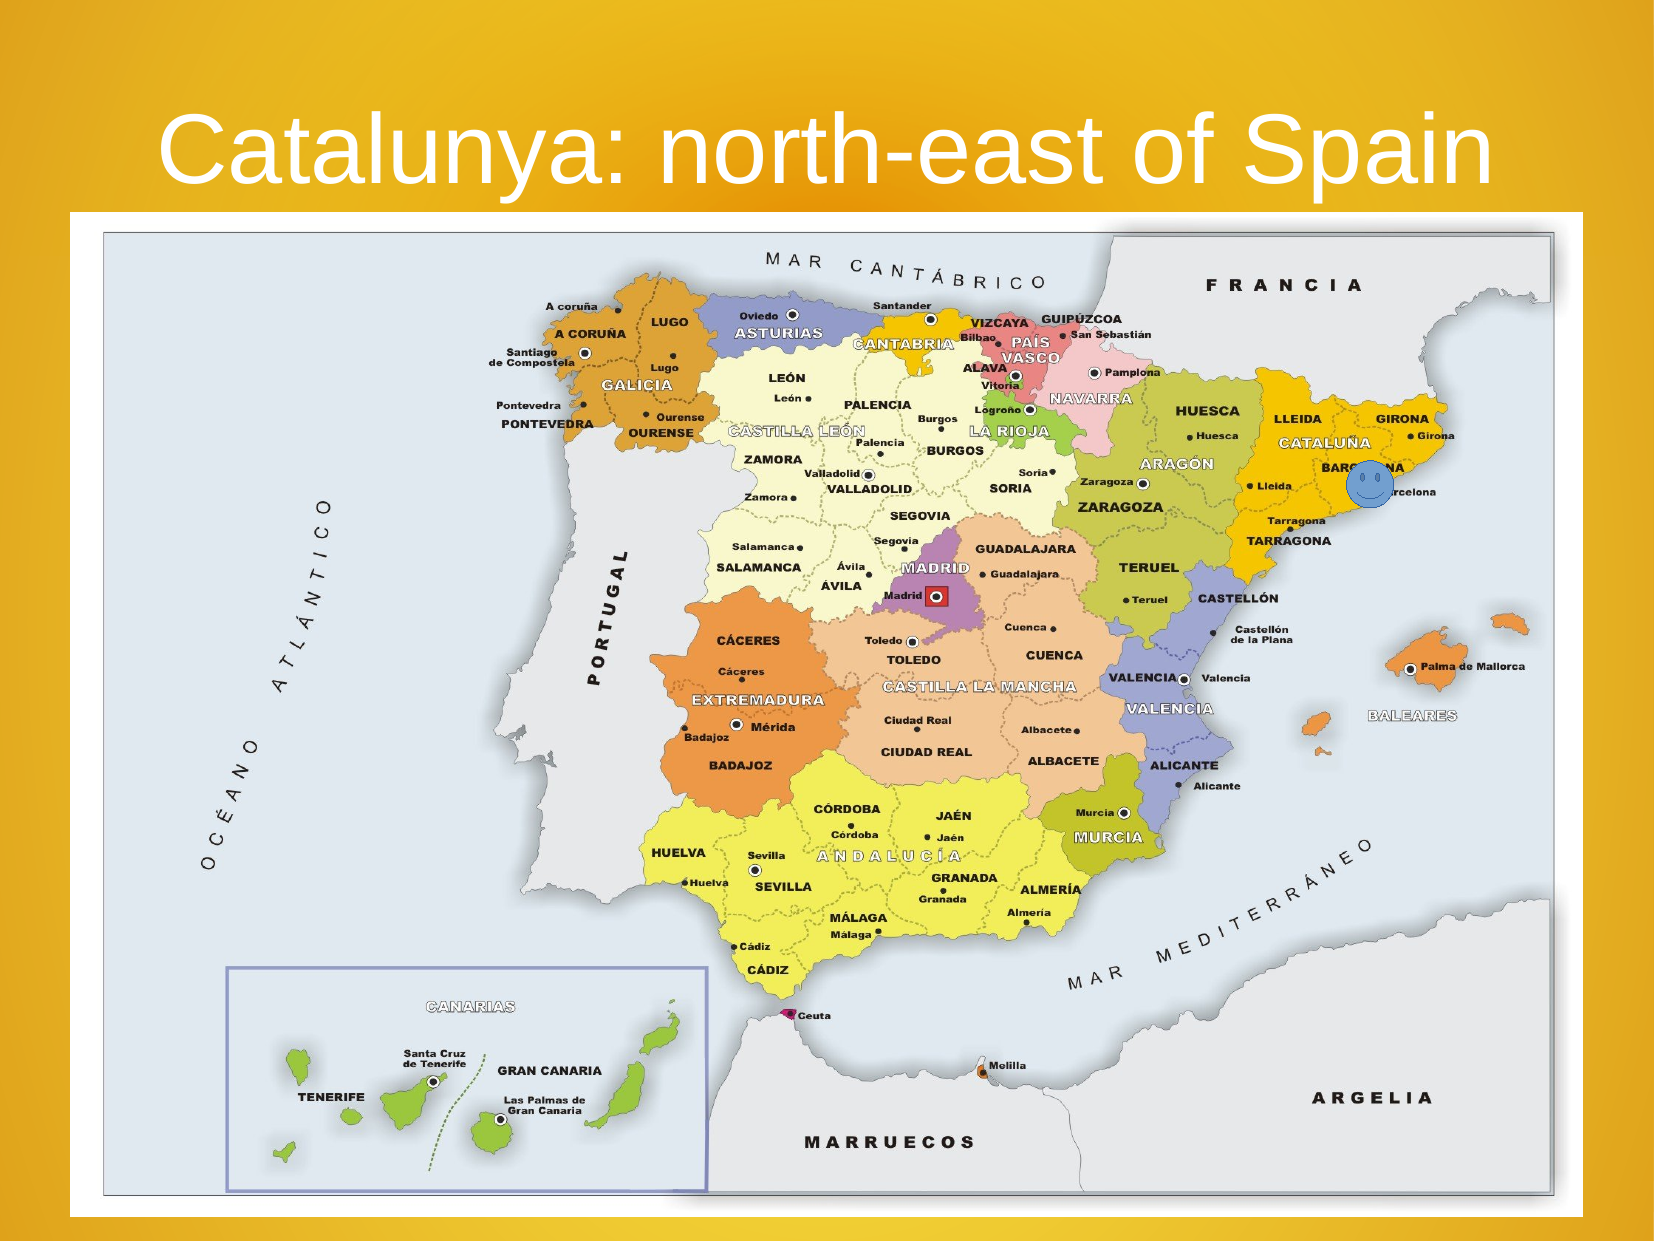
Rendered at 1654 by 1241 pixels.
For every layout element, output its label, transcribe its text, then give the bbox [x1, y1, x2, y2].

title Catalunya: north-east of Spain [82, 47, 1571, 212]
text_box [1346, 460, 1394, 508]
picture [70, 212, 1583, 1217]
